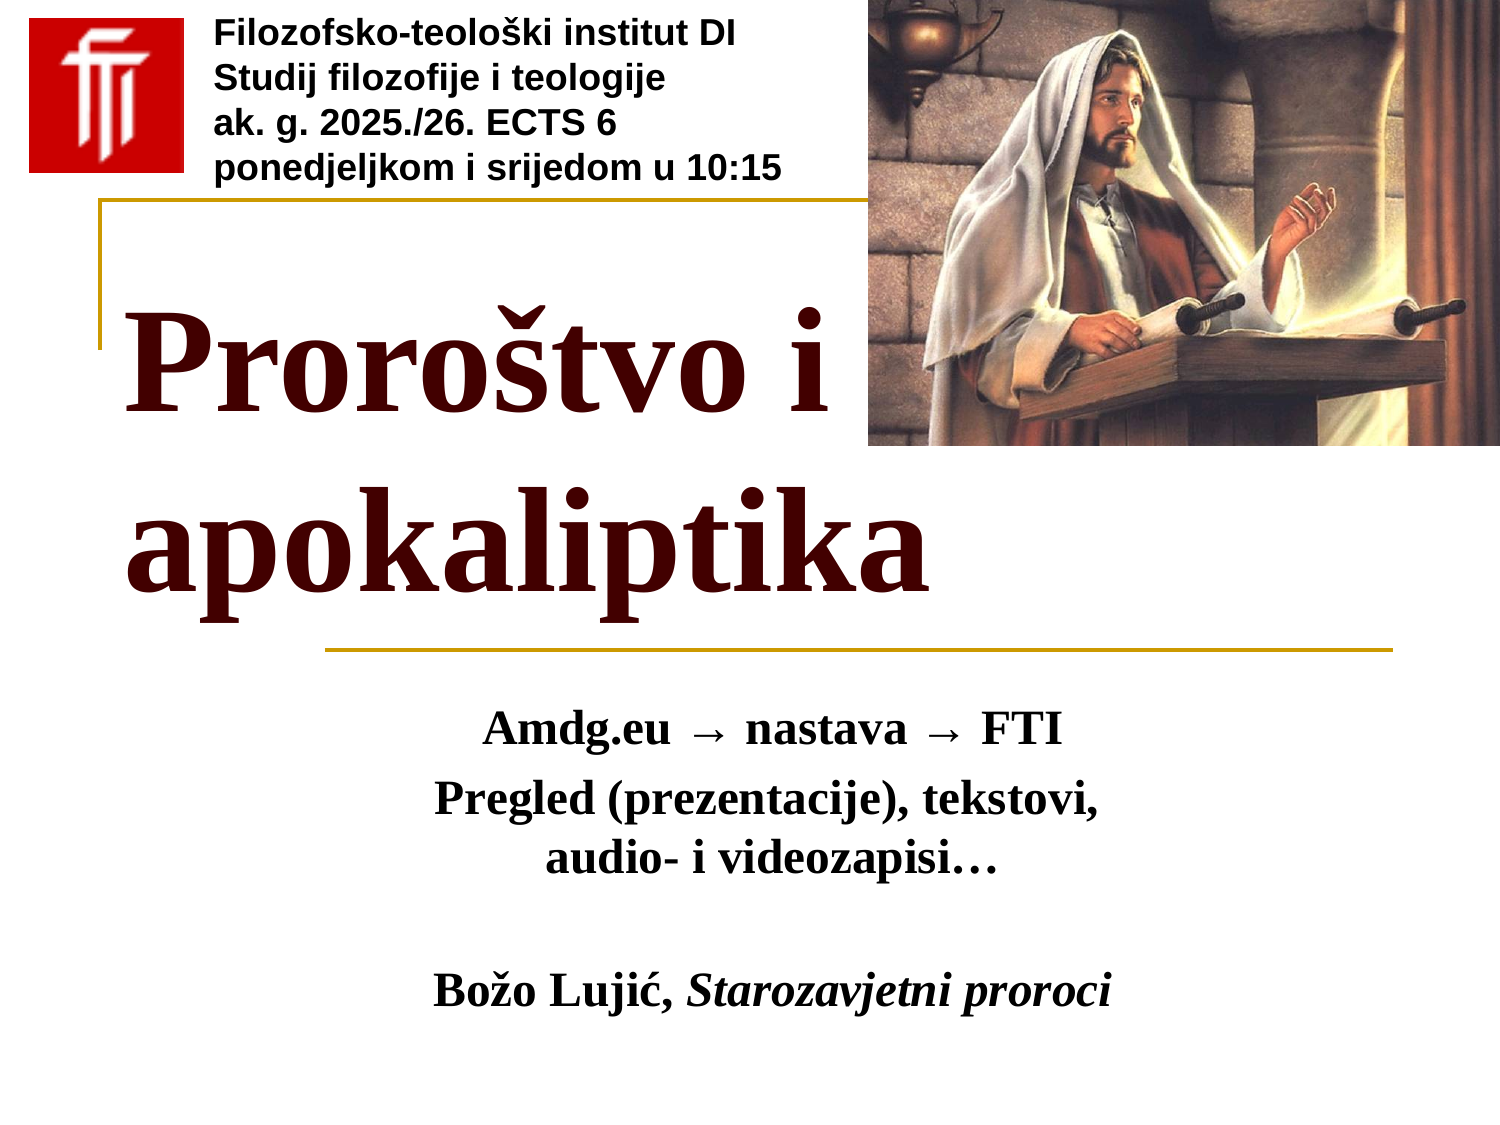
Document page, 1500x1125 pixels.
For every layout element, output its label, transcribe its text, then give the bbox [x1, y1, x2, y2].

picture [29, 18, 184, 173]
text_box Amdg.eu → nastava → FTI Pregled (prezentacije), tekstovi, audio- i videozapisi… Božo Lujić, Starozavjetni proroci [141, 687, 1405, 1026]
text_box Filozofsko-teološki institut DI Studij filozofije i teologije ak. g. 2025./26. ECTS 6 ponedjeljkom i srijedom u 10:15 [198, 0, 963, 196]
picture [868, 0, 1500, 446]
title Proroštvo i apokaliptika [108, 253, 1359, 657]
